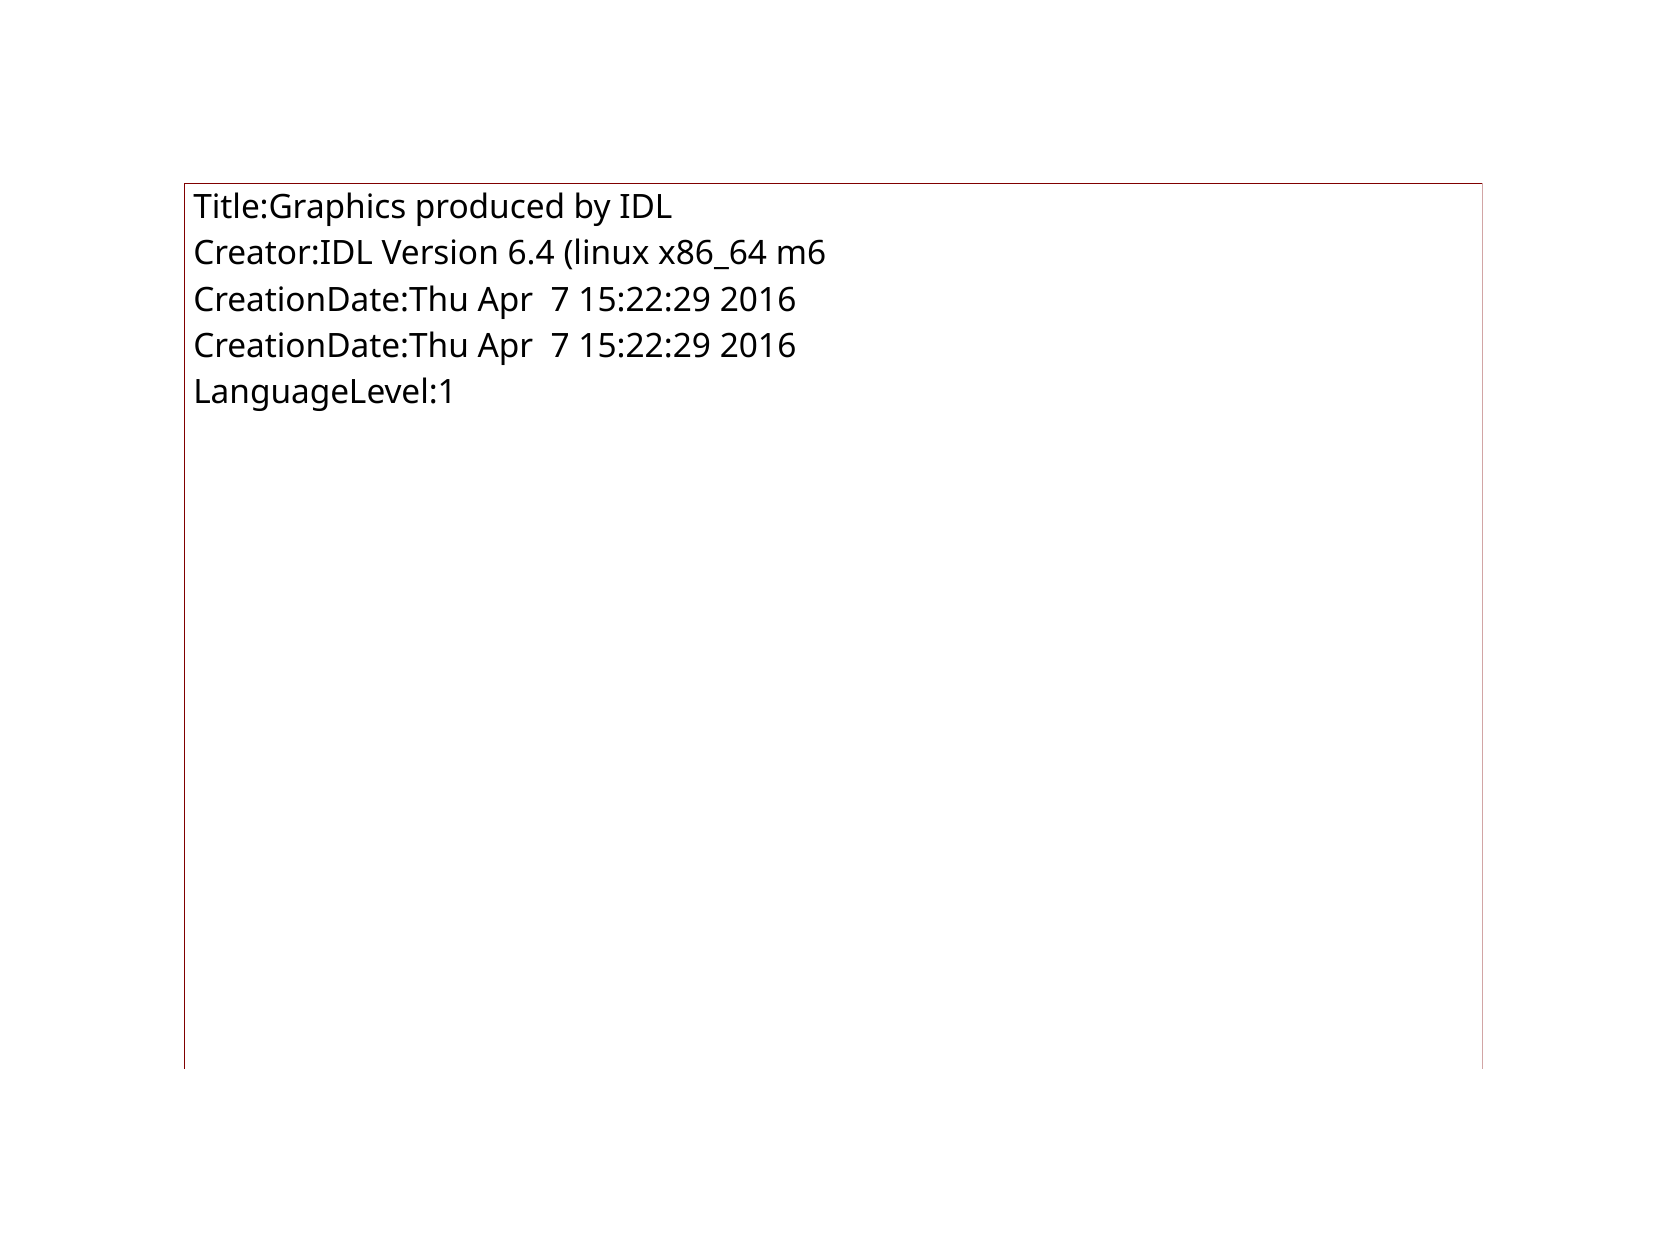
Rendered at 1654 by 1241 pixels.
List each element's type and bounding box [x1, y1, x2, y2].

picture [182, 181, 1483, 1069]
